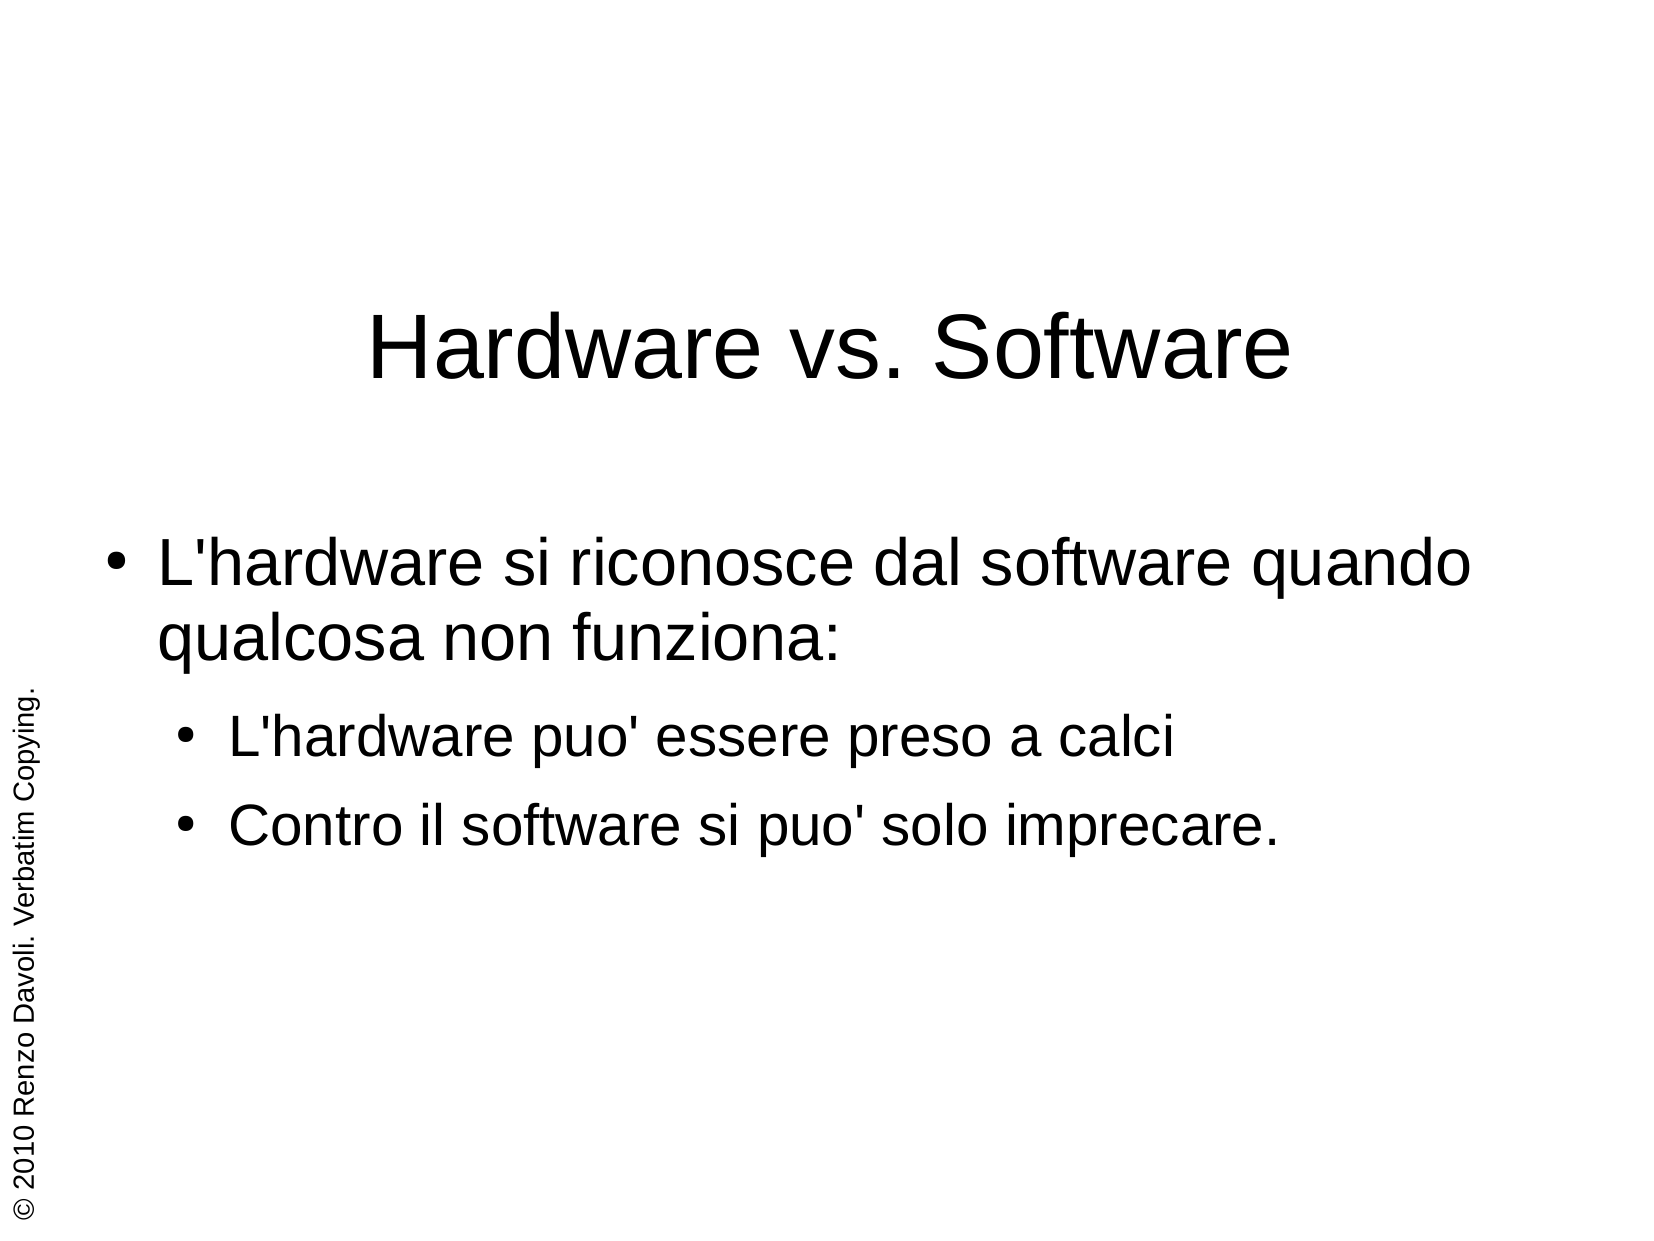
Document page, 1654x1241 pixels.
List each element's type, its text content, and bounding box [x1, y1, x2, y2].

title Hardware vs. Software [86, 242, 1576, 451]
list L'hardware si riconosce dal software quando qualcosa non funziona: L'hardware puo' essere preso a calci Contro il software si puo' solo imprecare. [86, 525, 1576, 1104]
